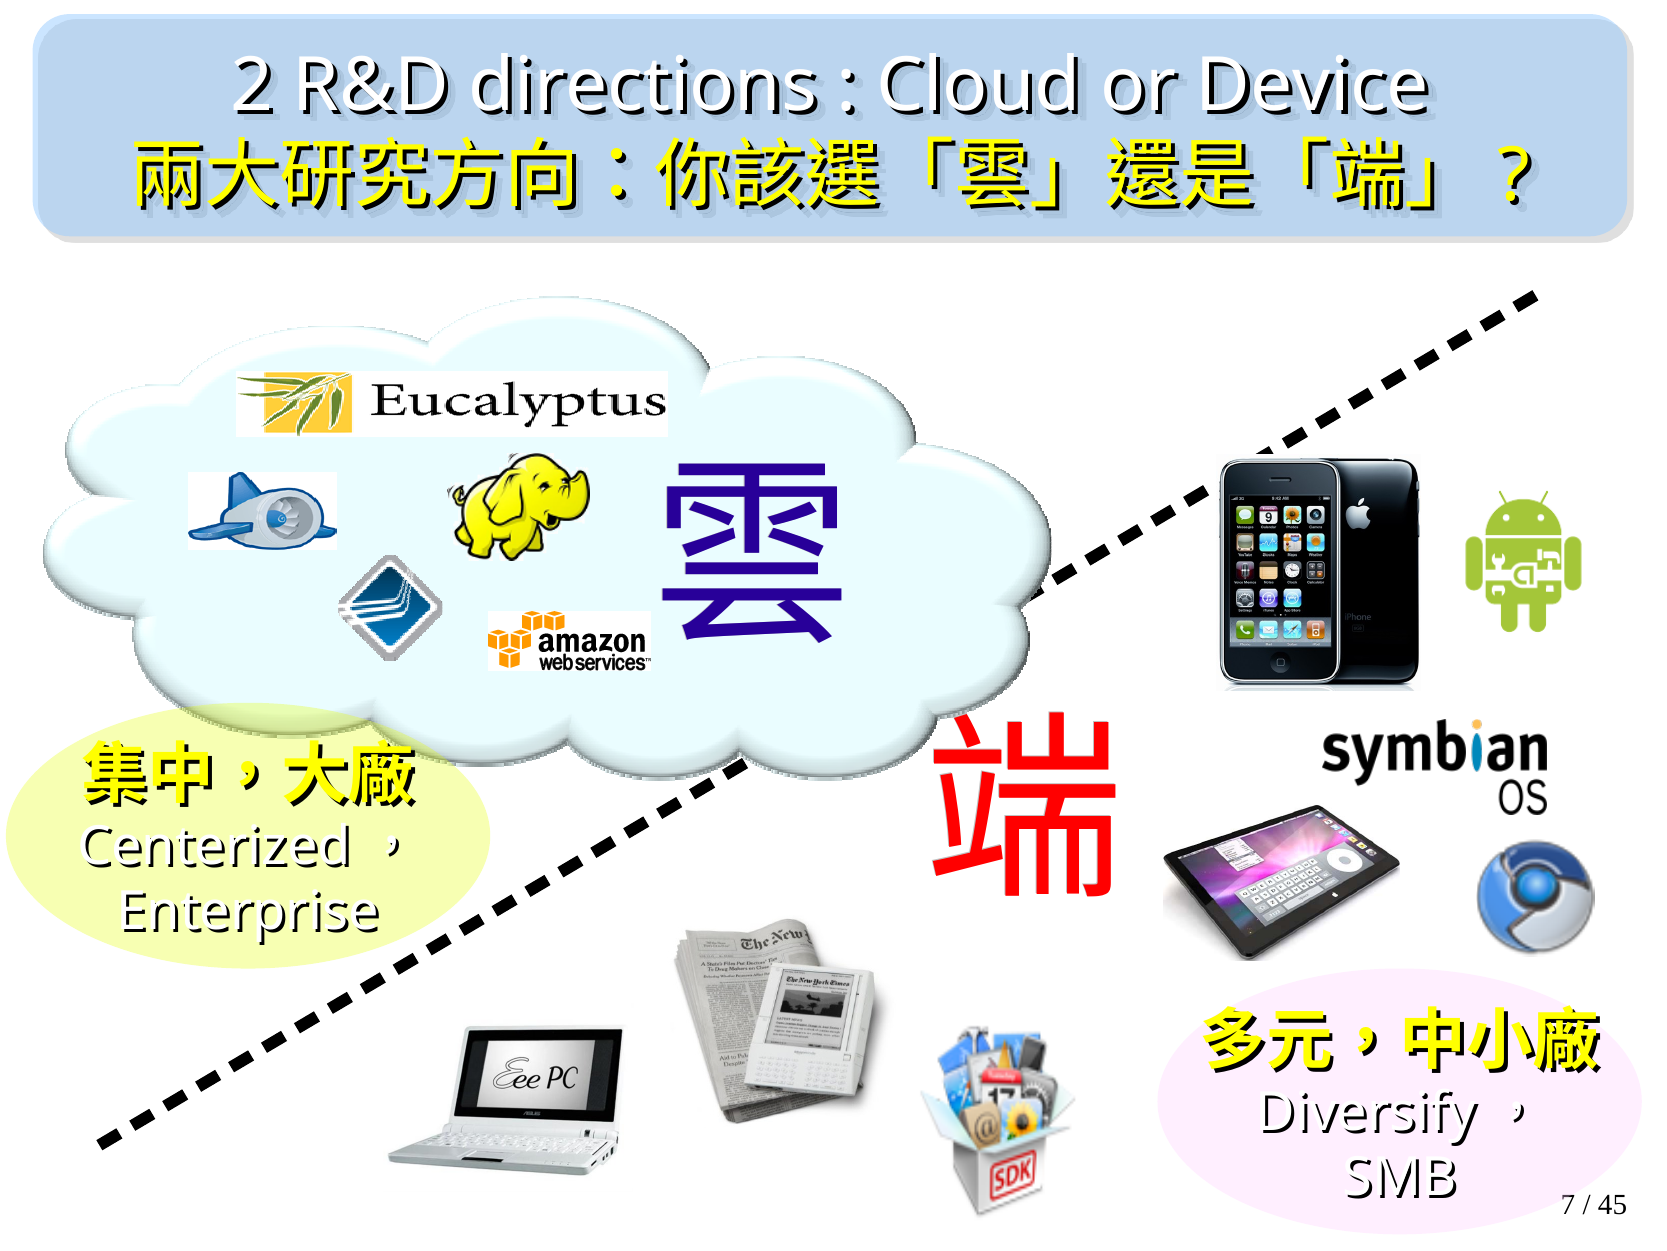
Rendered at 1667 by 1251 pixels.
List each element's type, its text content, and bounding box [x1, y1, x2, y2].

picture [1216, 454, 1642, 691]
picture [1476, 838, 1595, 957]
picture [656, 915, 1093, 1223]
picture [41, 295, 1052, 781]
text_box 2 R&D directions : Cloud or Device 兩大研究方向：你該選「雲」還是「端」? [32, 14, 1628, 237]
text_box 集中，大廠 Centerized， Enterprise [5, 702, 491, 969]
text_box 雲 [637, 419, 875, 675]
picture [1163, 719, 1547, 961]
text_box 端 [909, 673, 1146, 929]
picture [383, 1003, 634, 1192]
text_box 多元，中小廠 Diversify， SMB [1157, 968, 1642, 1235]
